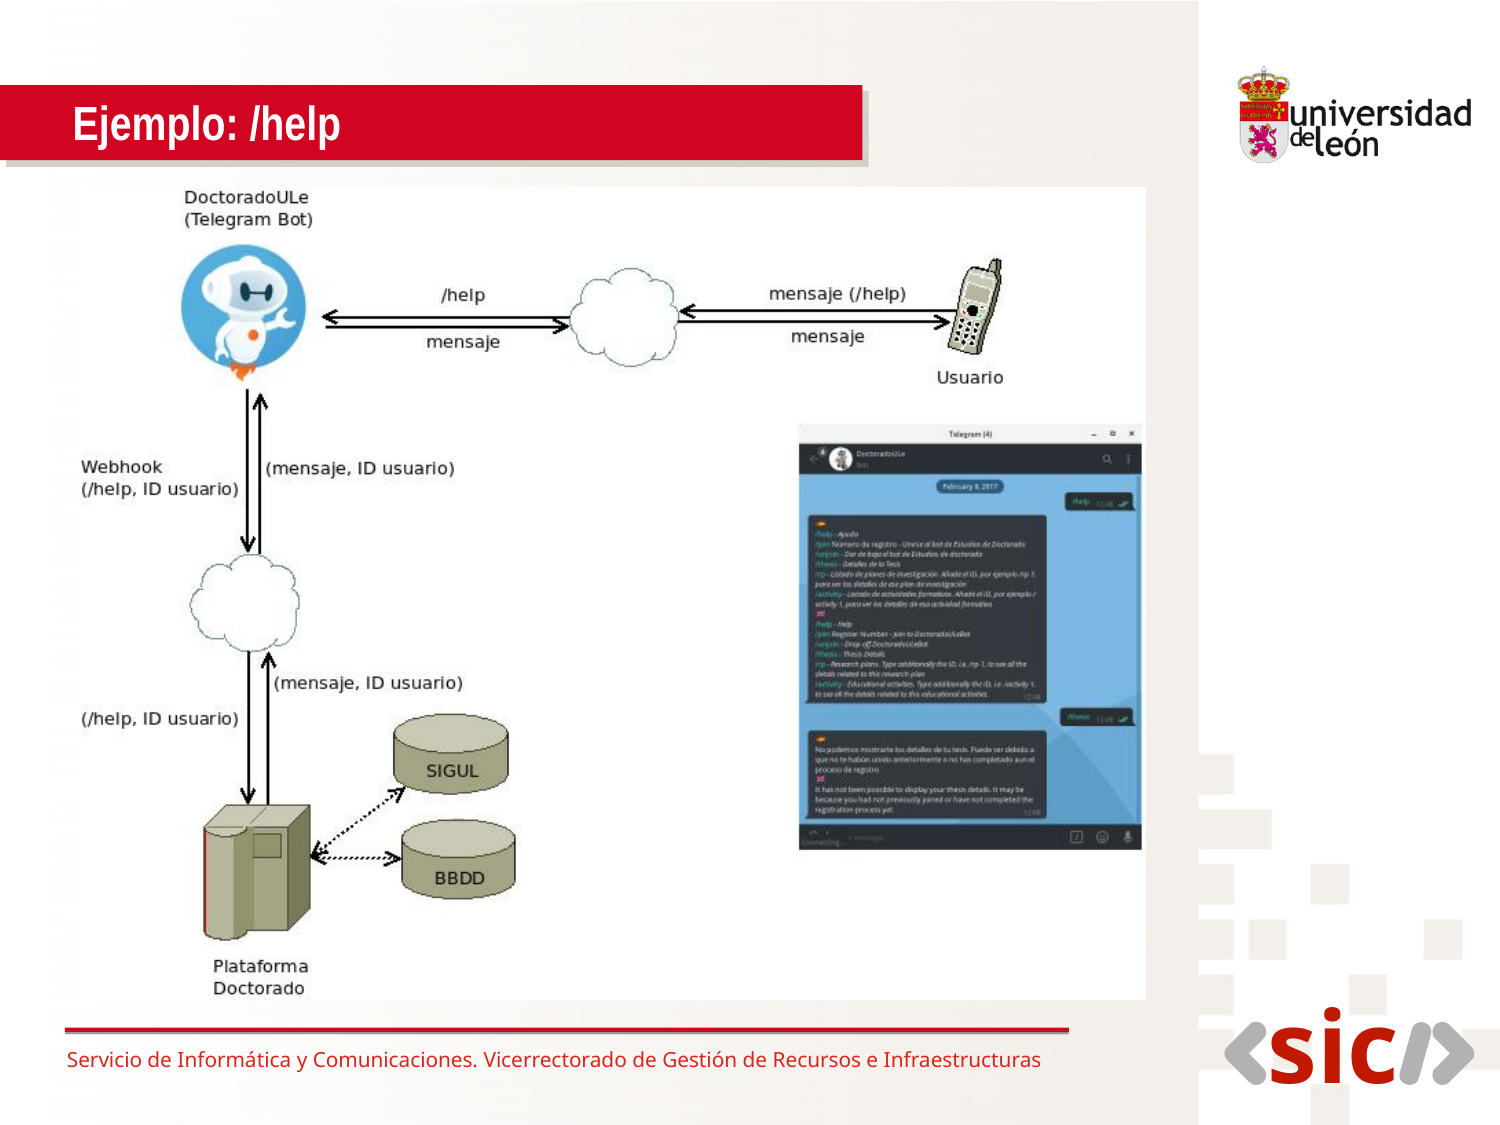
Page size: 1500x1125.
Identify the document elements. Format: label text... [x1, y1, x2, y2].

picture [0, 1, 1500, 1125]
text_box <sic/> [1175, 975, 1500, 1111]
text_box Ejemplo: /help [57, 85, 357, 158]
